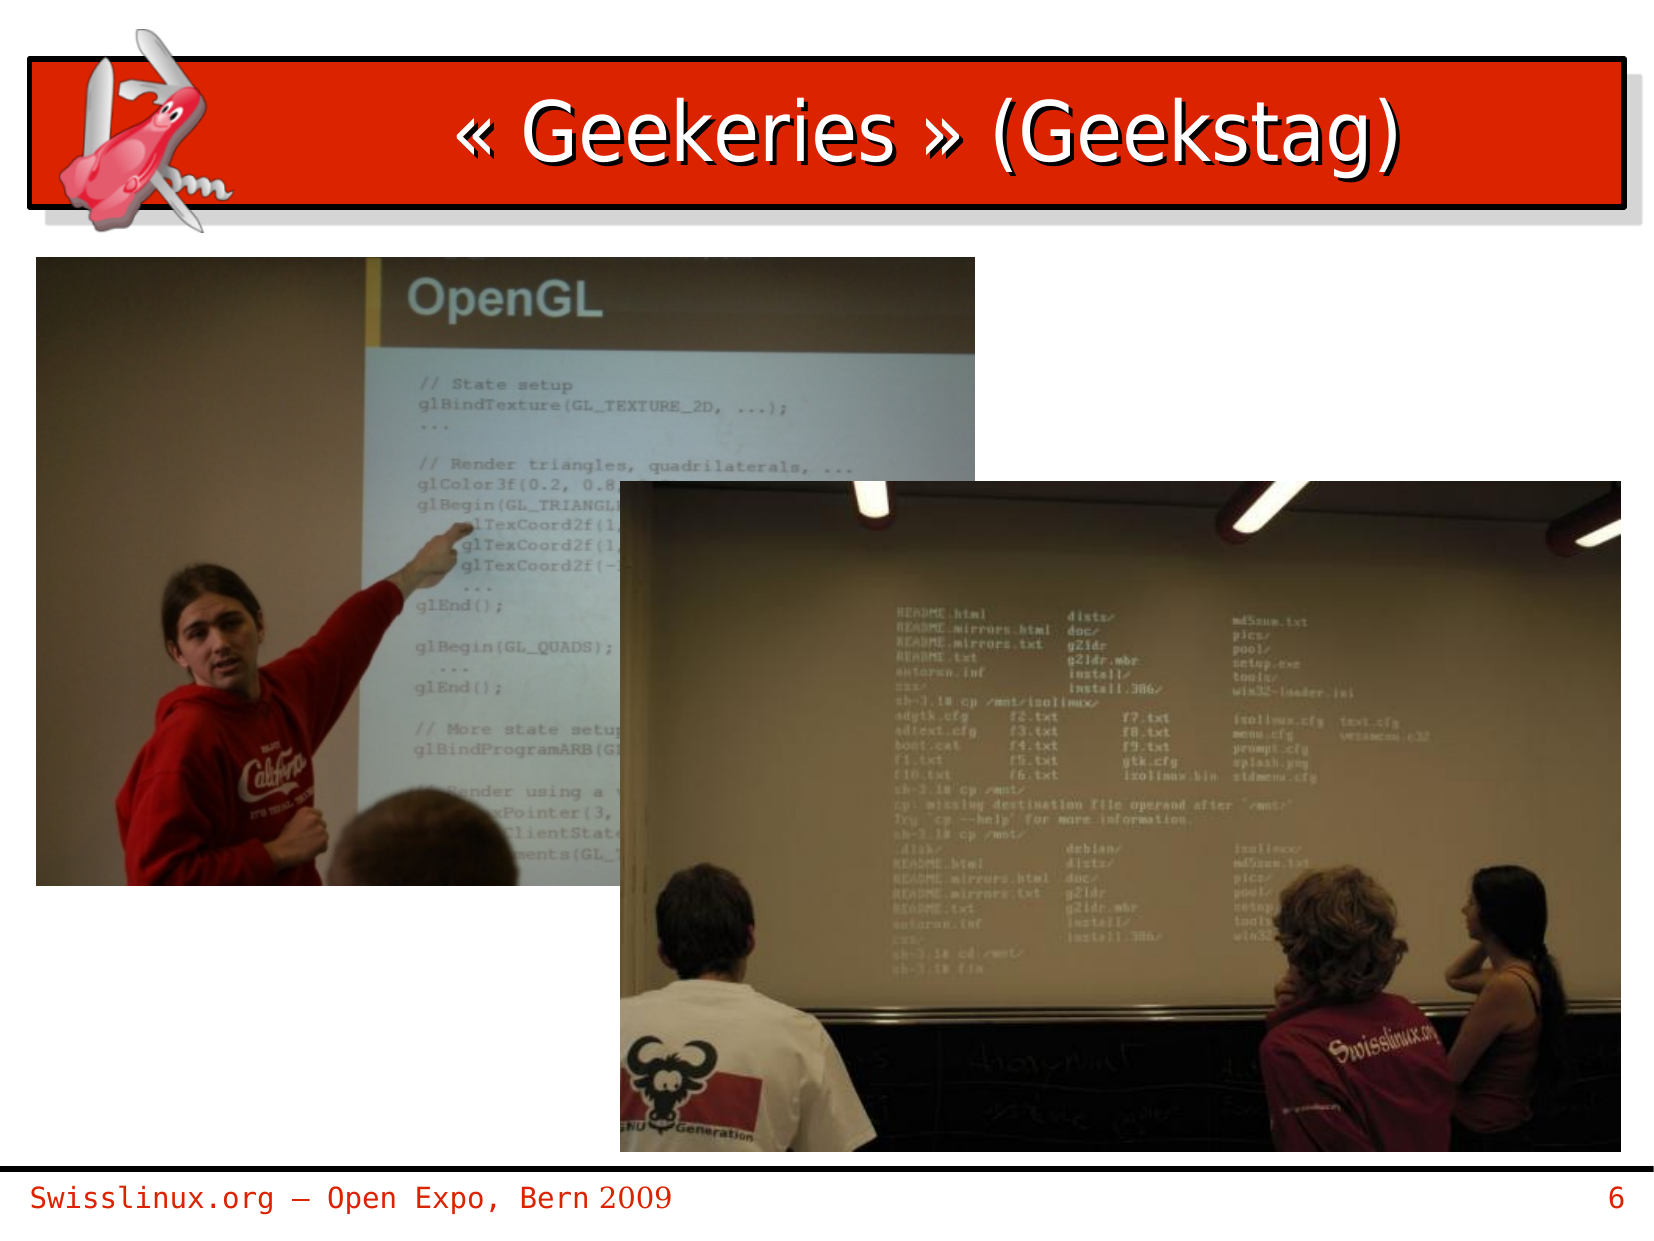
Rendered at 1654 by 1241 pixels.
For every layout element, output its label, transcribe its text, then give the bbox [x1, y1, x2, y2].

picture [59, 29, 234, 233]
picture [36, 257, 1621, 1152]
title « Geekeries » (Geekstag) [259, 84, 1595, 182]
